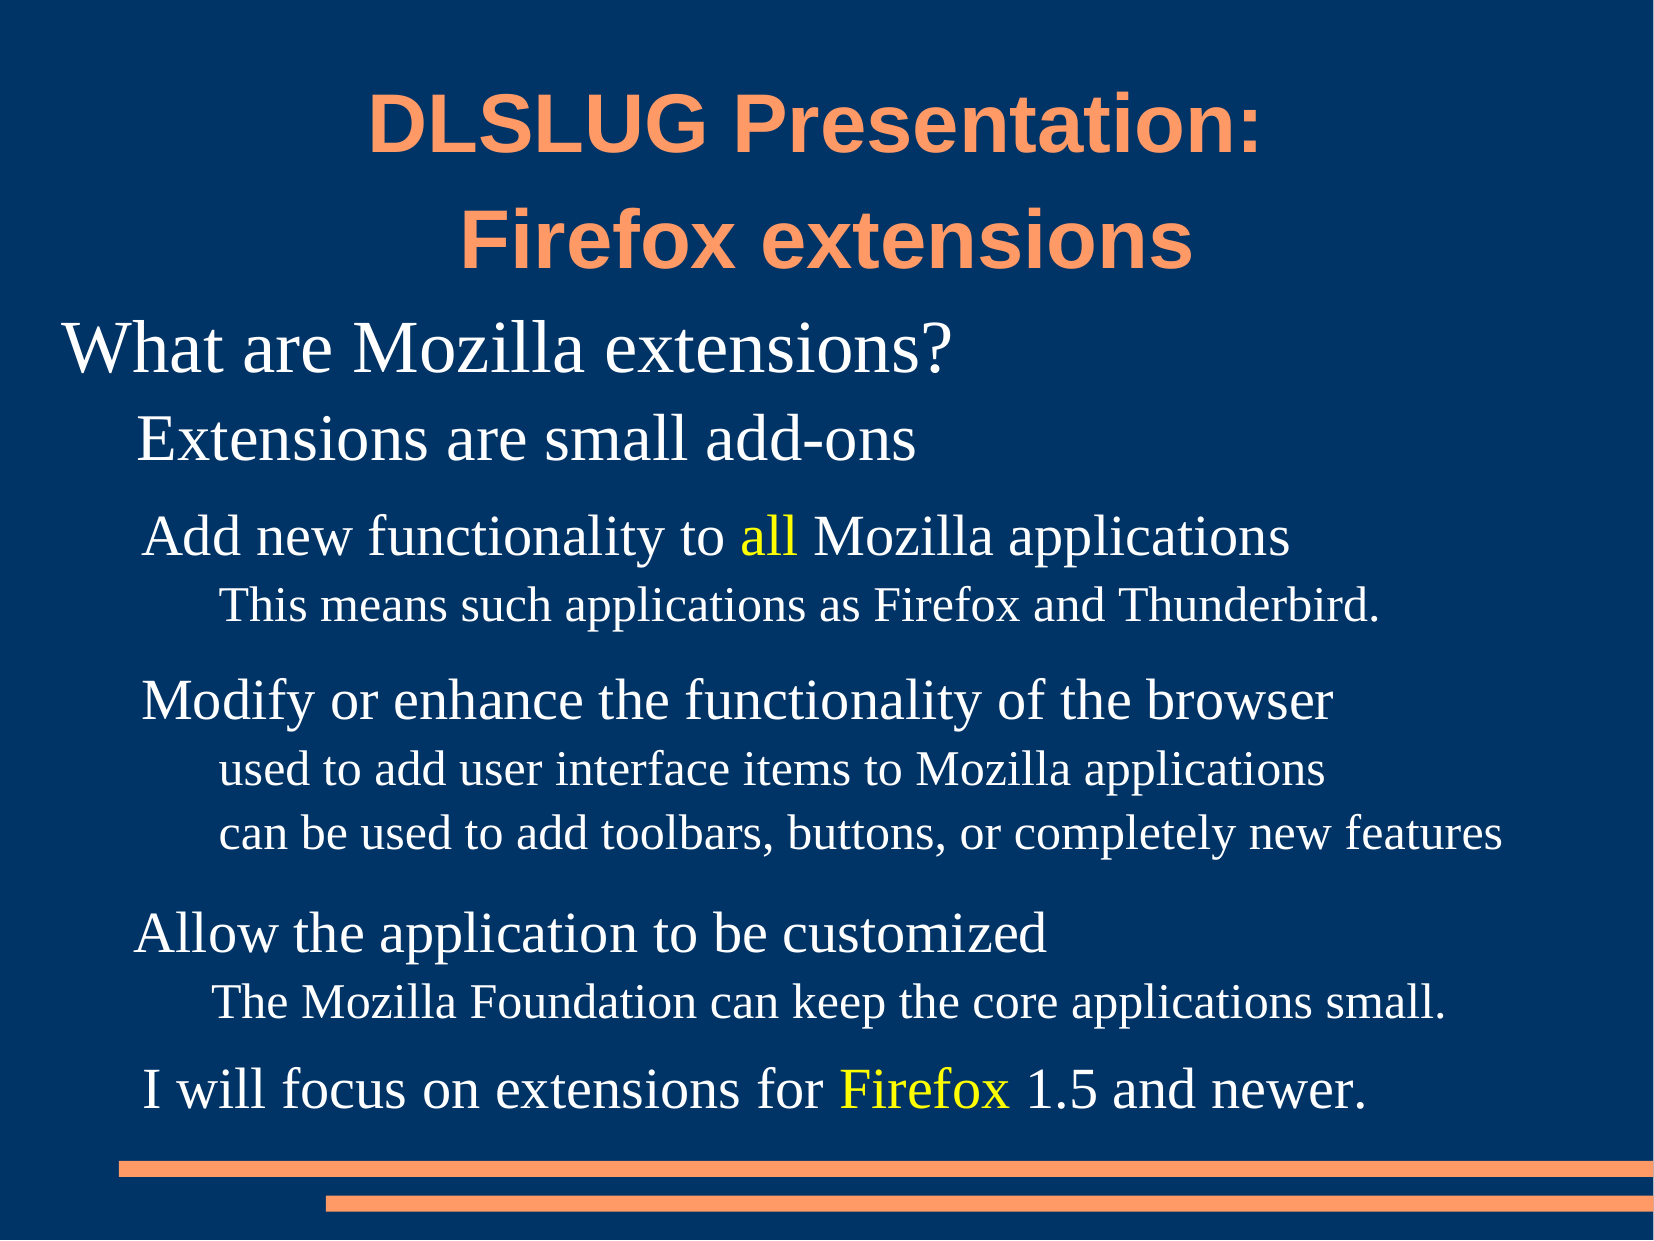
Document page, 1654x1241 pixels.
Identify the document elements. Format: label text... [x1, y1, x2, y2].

list What are Mozilla extensions? Extensions are small add-ons [44, 292, 1027, 490]
text_box Allow the application to be customized The Mozilla Foundation can keep the core applications small. [118, 890, 1518, 1030]
text_box Add new functionality to all Mozilla applications This means such applications as Firefox and Thunderbird. [126, 493, 1654, 633]
text_box Modify or enhance the functionality of the browser used to add user interface items to Mozilla applications can be used to add toolbars, buttons, or completely new features [126, 657, 1563, 861]
title DLSLUG Presentation: Firefox extensions [121, 44, 1534, 297]
text_box I will focus on extensions for Firefox 1.5 and newer. [127, 1046, 1527, 1122]
